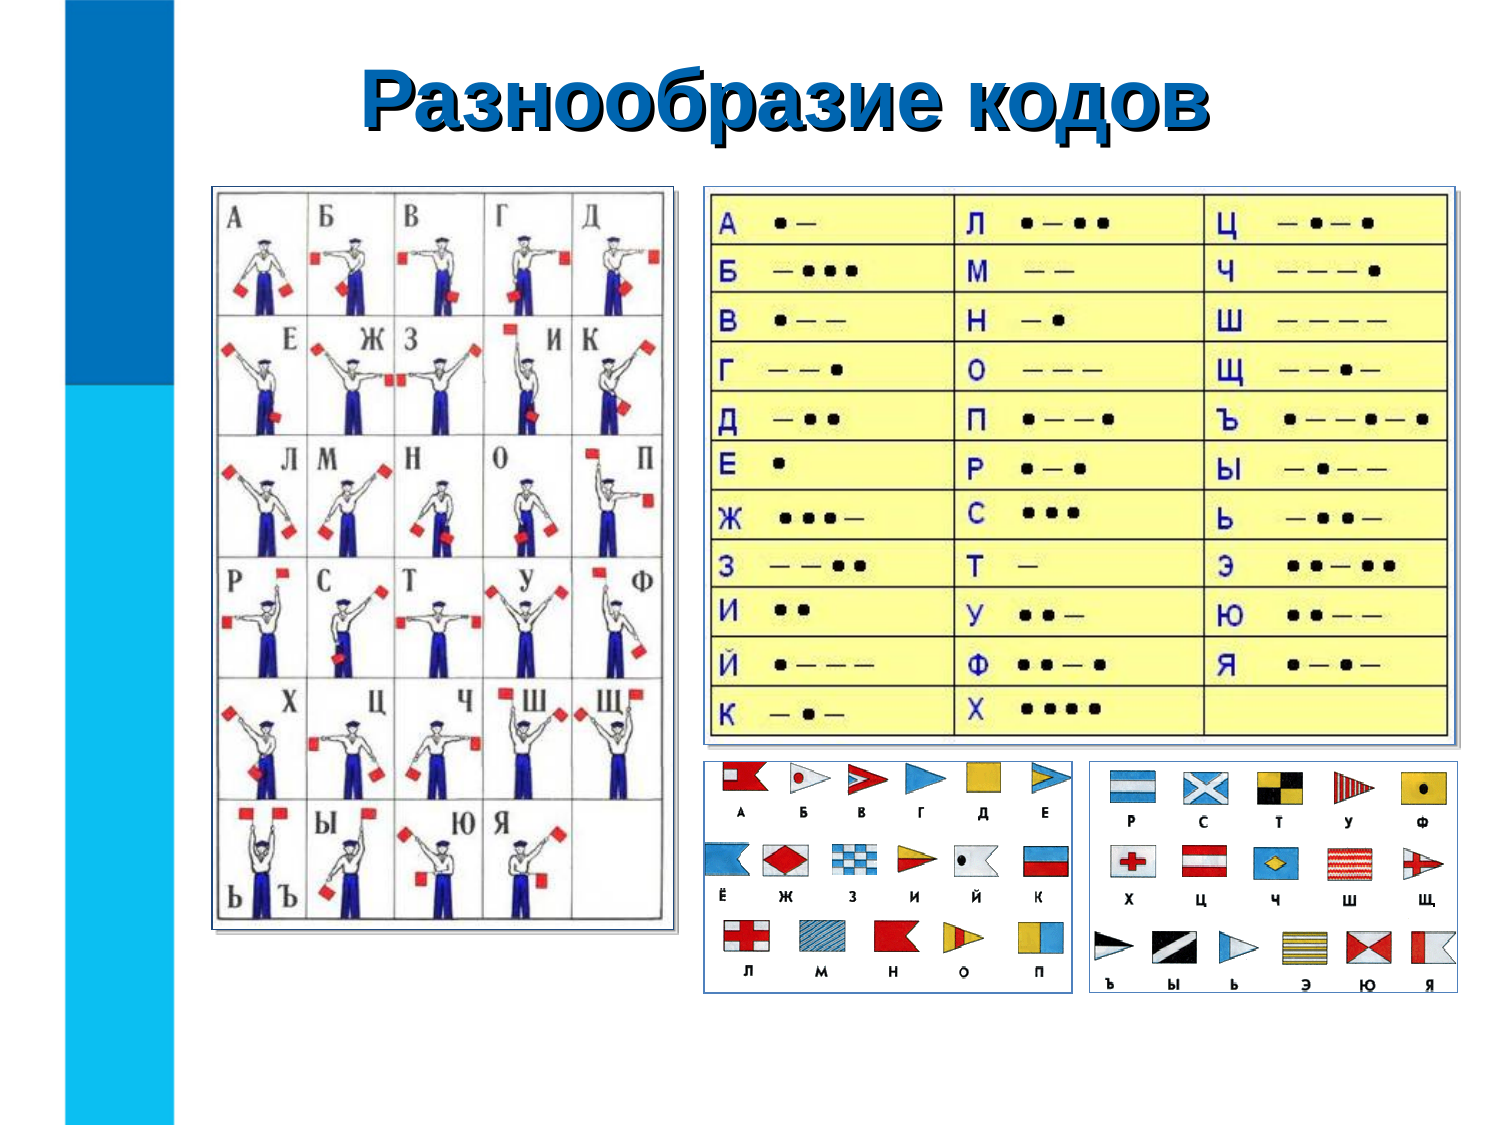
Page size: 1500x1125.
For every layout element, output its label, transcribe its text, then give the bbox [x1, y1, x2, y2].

picture [0, 0, 1500, 1125]
title Разнообразие кодов [177, 11, 1394, 178]
